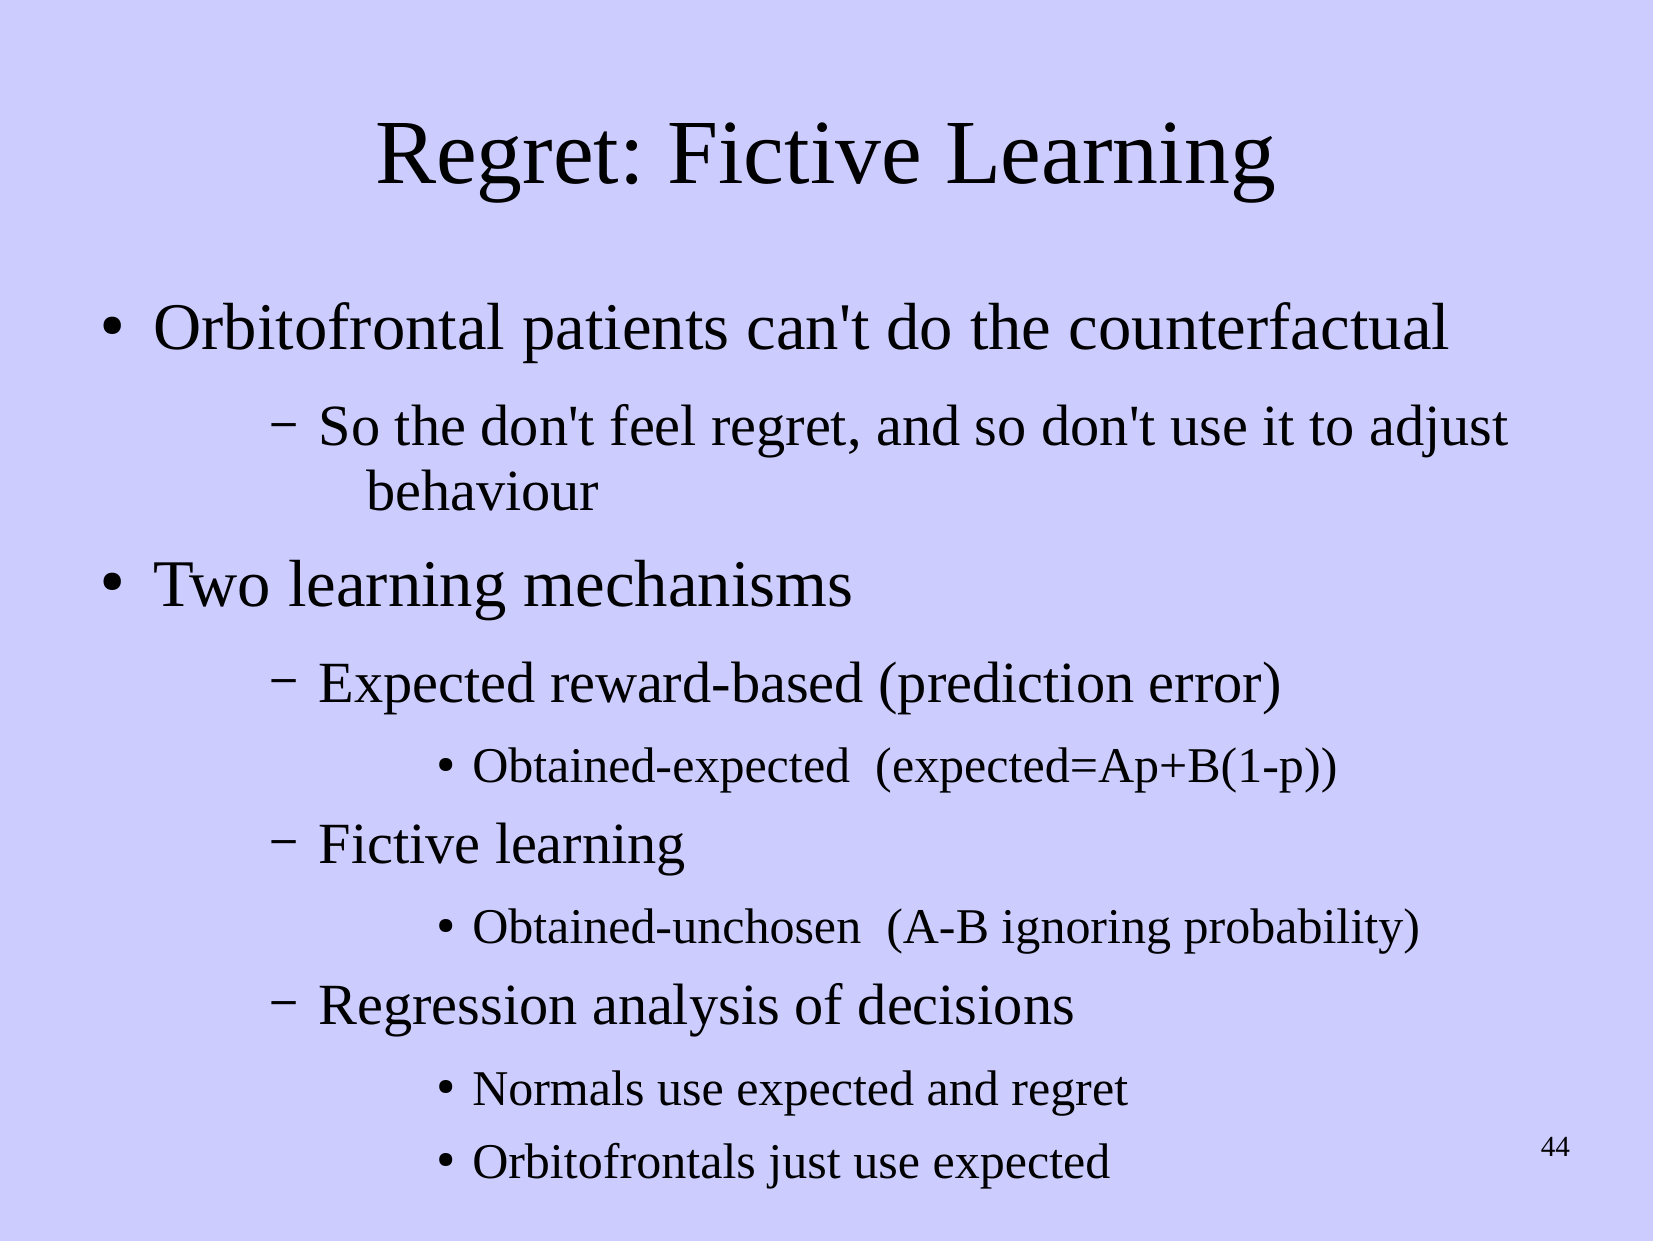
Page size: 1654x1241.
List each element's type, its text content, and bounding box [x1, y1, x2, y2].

list Orbitofrontal patients can't do the counterfactual So the don't feel regret, and so don't use it to adjust behaviour Two learning mechanisms Expected reward-based (prediction error) Obtained-expected (expected=Ap+B(1-p)) Fictive learning Obtained-unchosen (A-B ignoring probability) Regression analysis of decisions Normals use expected and regret Orbitofrontals just use expected [82, 290, 1571, 1241]
title Regret: Fictive Learning [82, 56, 1571, 250]
